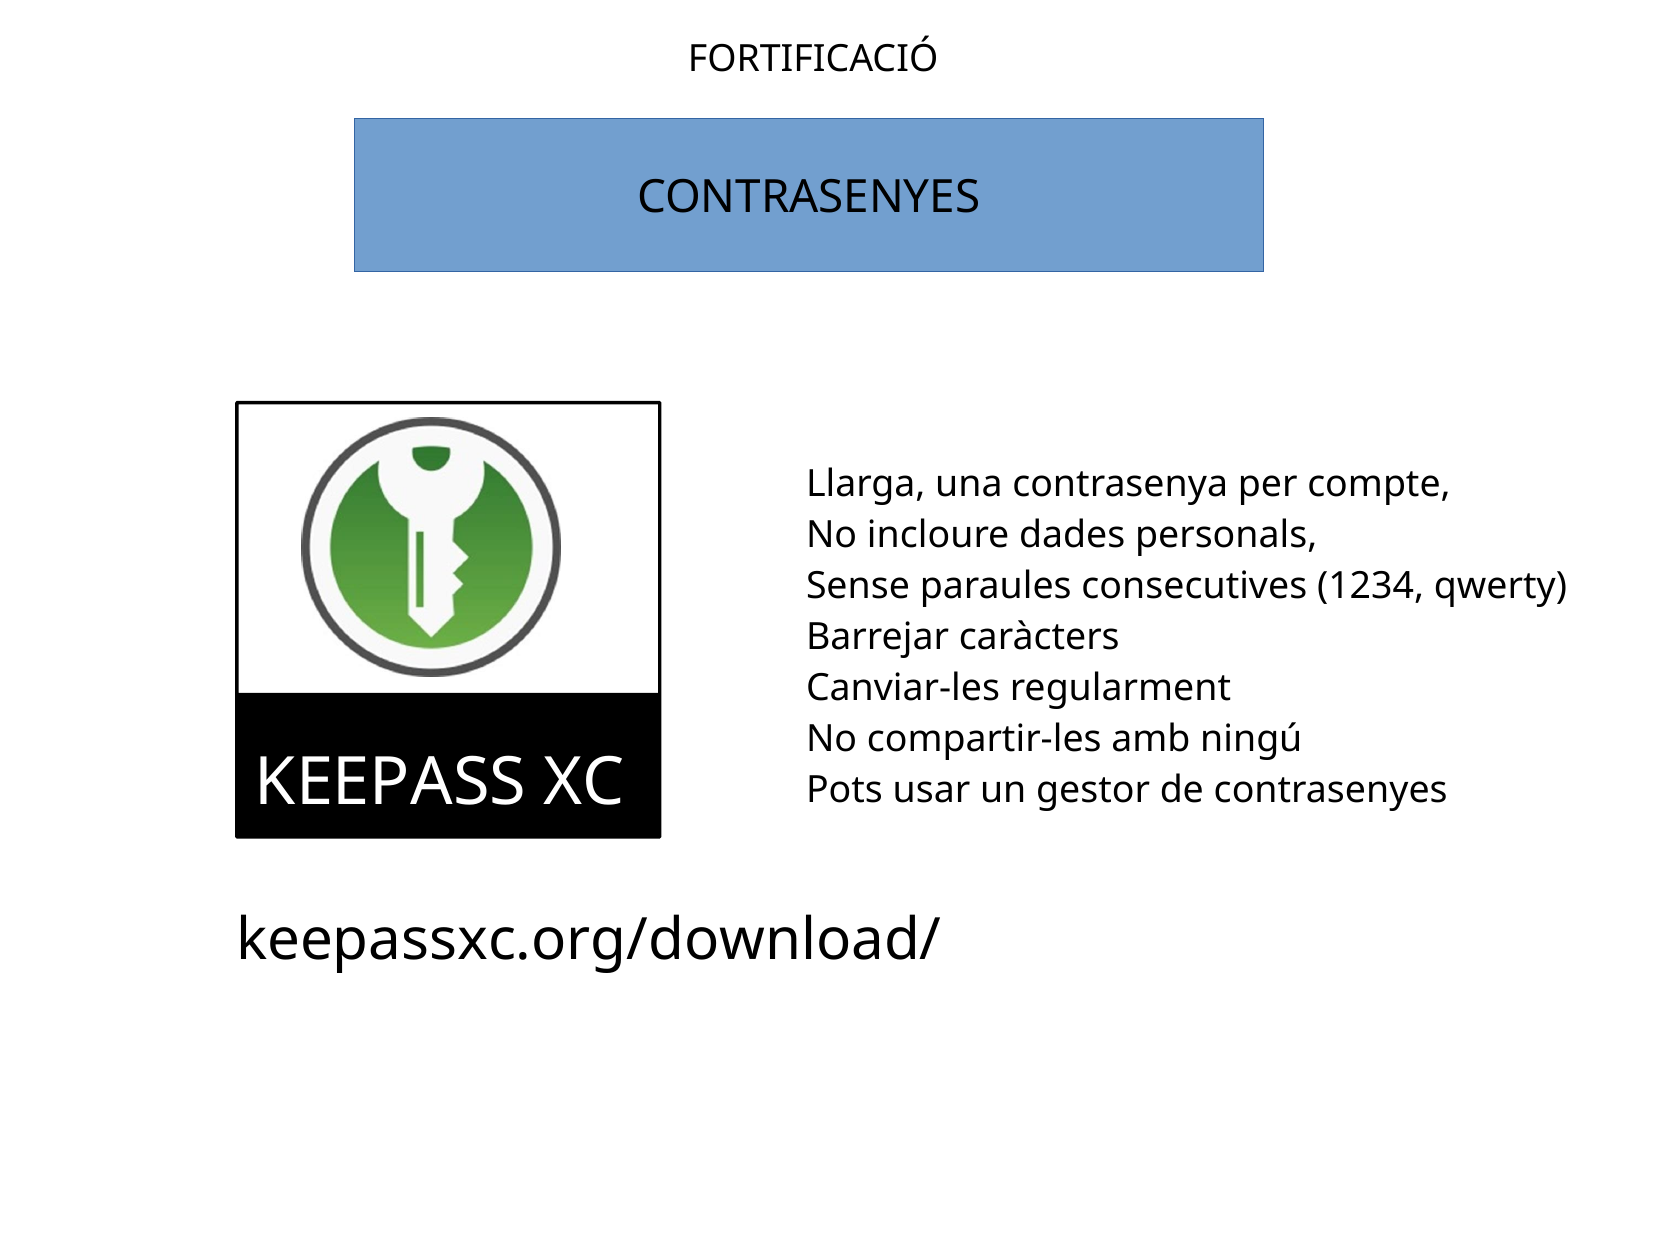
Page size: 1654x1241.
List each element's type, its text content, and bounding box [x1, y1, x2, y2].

text_box Llarga, una contrasenya per compte, No incloure dades personals, Sense paraules consecutives (1234, qwerty) Barrejar caràcters Canviar-les regularment No compartir-les amb ningú Pots usar un gestor de contrasenyes [791, 448, 1550, 821]
text_box [235, 400, 662, 839]
picture [301, 417, 561, 677]
text_box KEEPASS XC [254, 733, 641, 825]
text_box FORTIFICACIÓ [673, 23, 966, 90]
text_box CONTRASENYES [354, 118, 1264, 272]
text_box keepassxc.org/download/ [236, 897, 905, 977]
